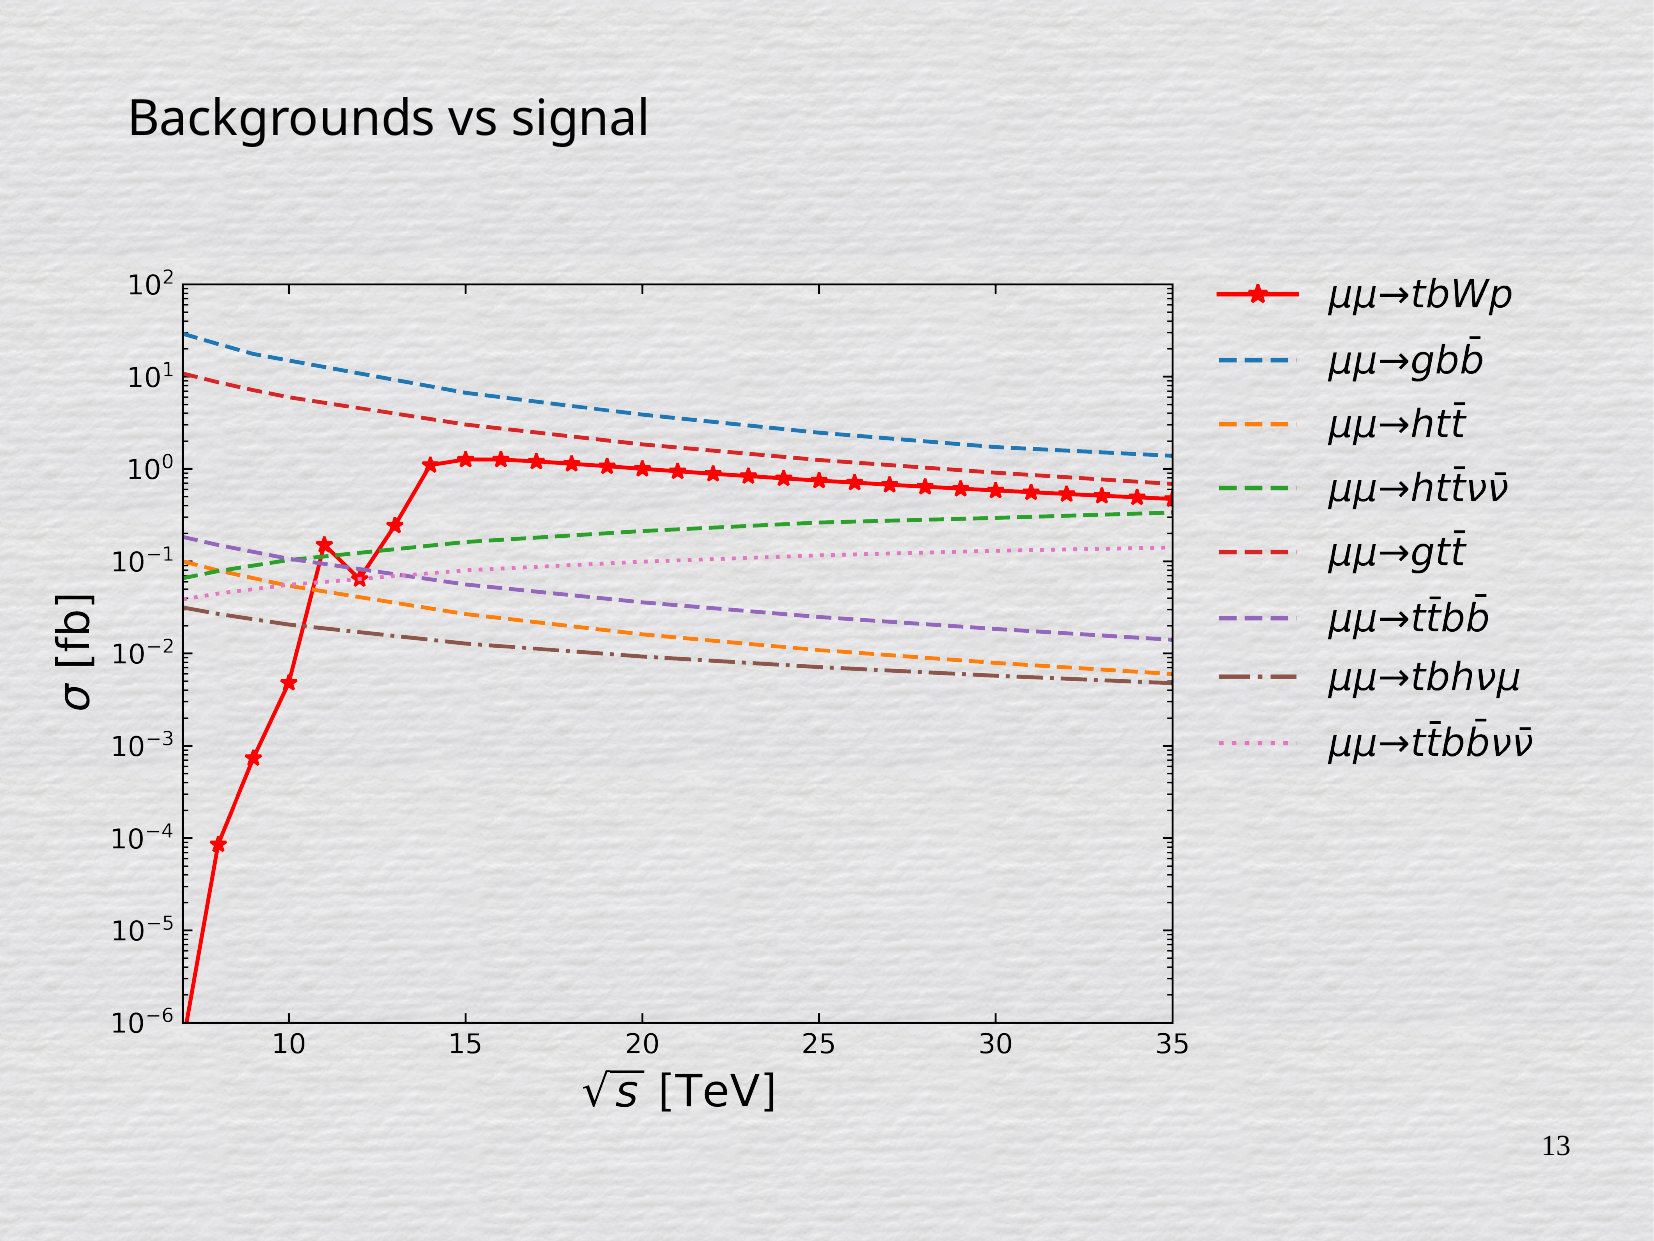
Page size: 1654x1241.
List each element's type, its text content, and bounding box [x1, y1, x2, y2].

picture [0, 0, 1654, 1241]
text_box Backgrounds vs signal [112, 75, 644, 160]
